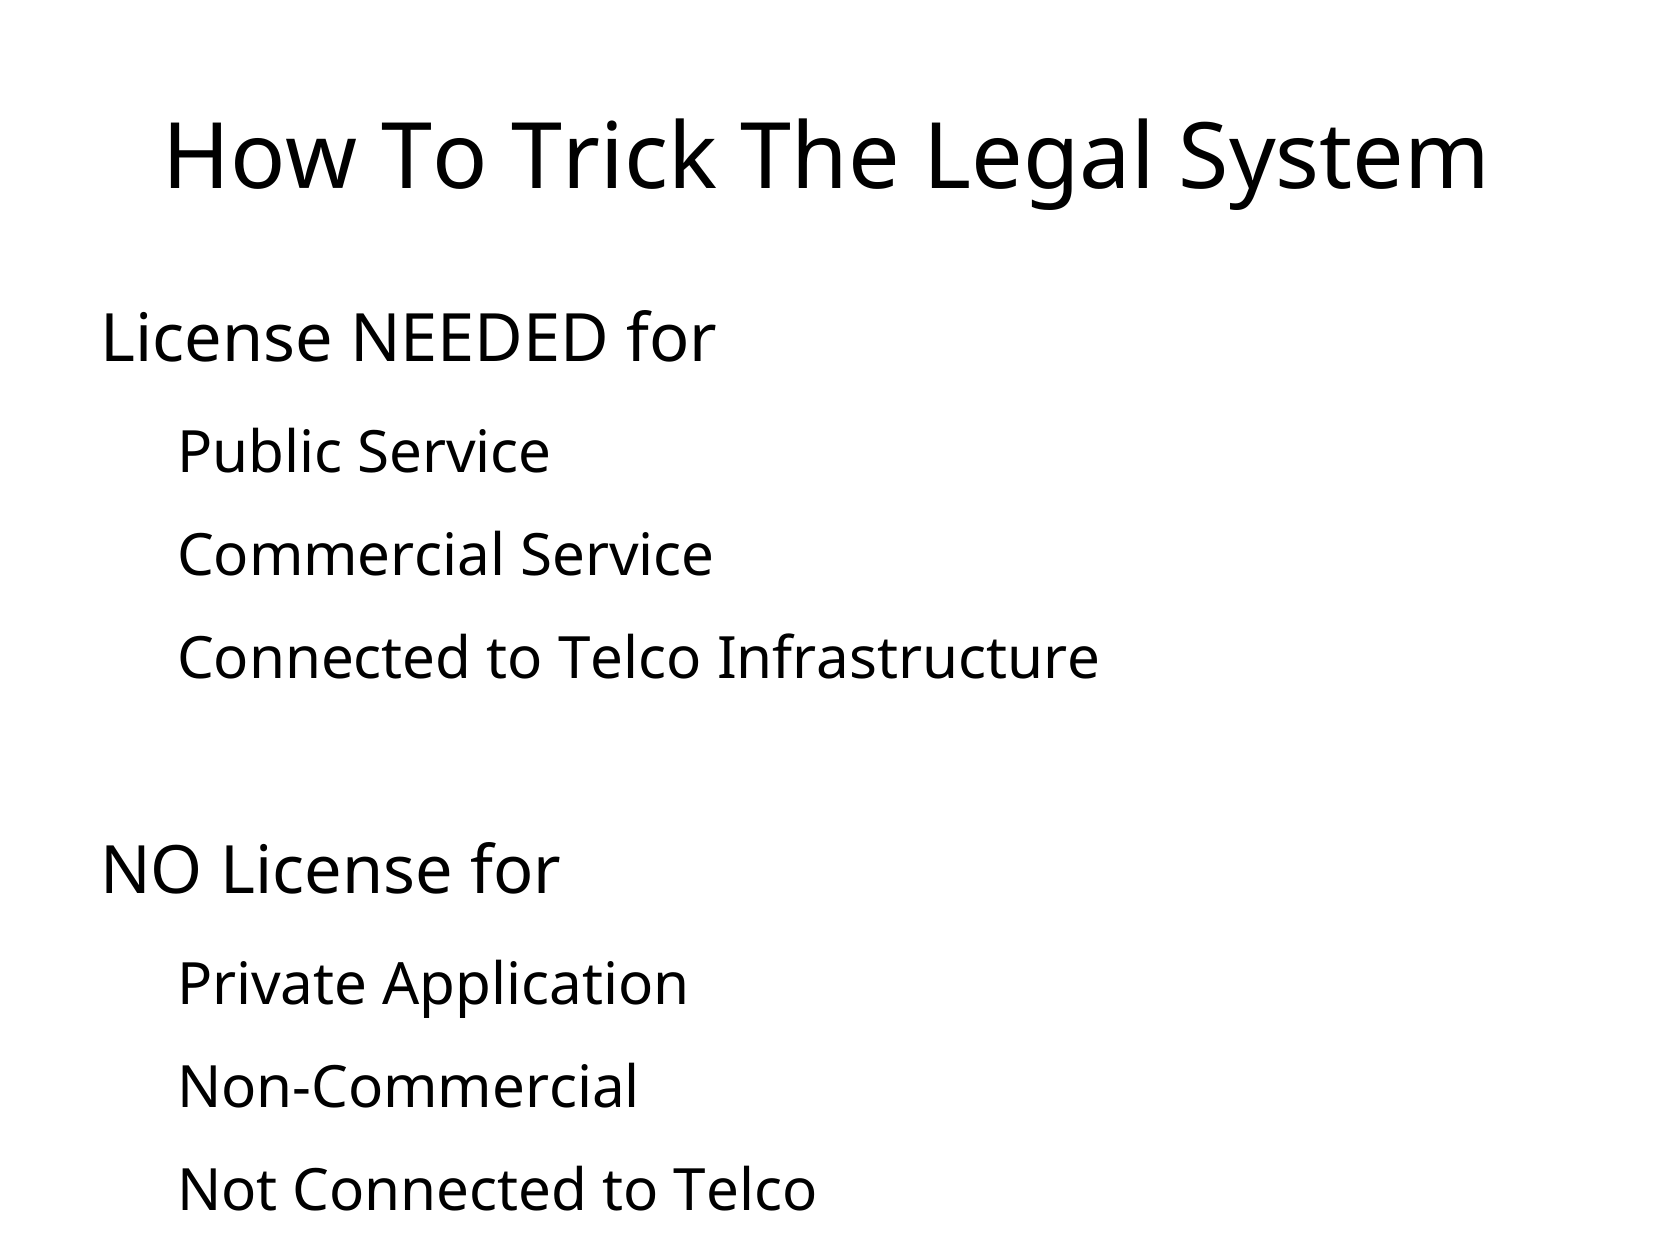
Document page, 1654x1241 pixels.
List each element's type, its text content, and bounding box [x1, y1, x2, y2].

title How To Trick The Legal System [82, 49, 1571, 257]
list License NEEDED for Public Service Commercial Service Connected to Telco Infrastructure NO License for Private Application Non-Commercial Not Connected to Telco [82, 290, 1571, 1147]
